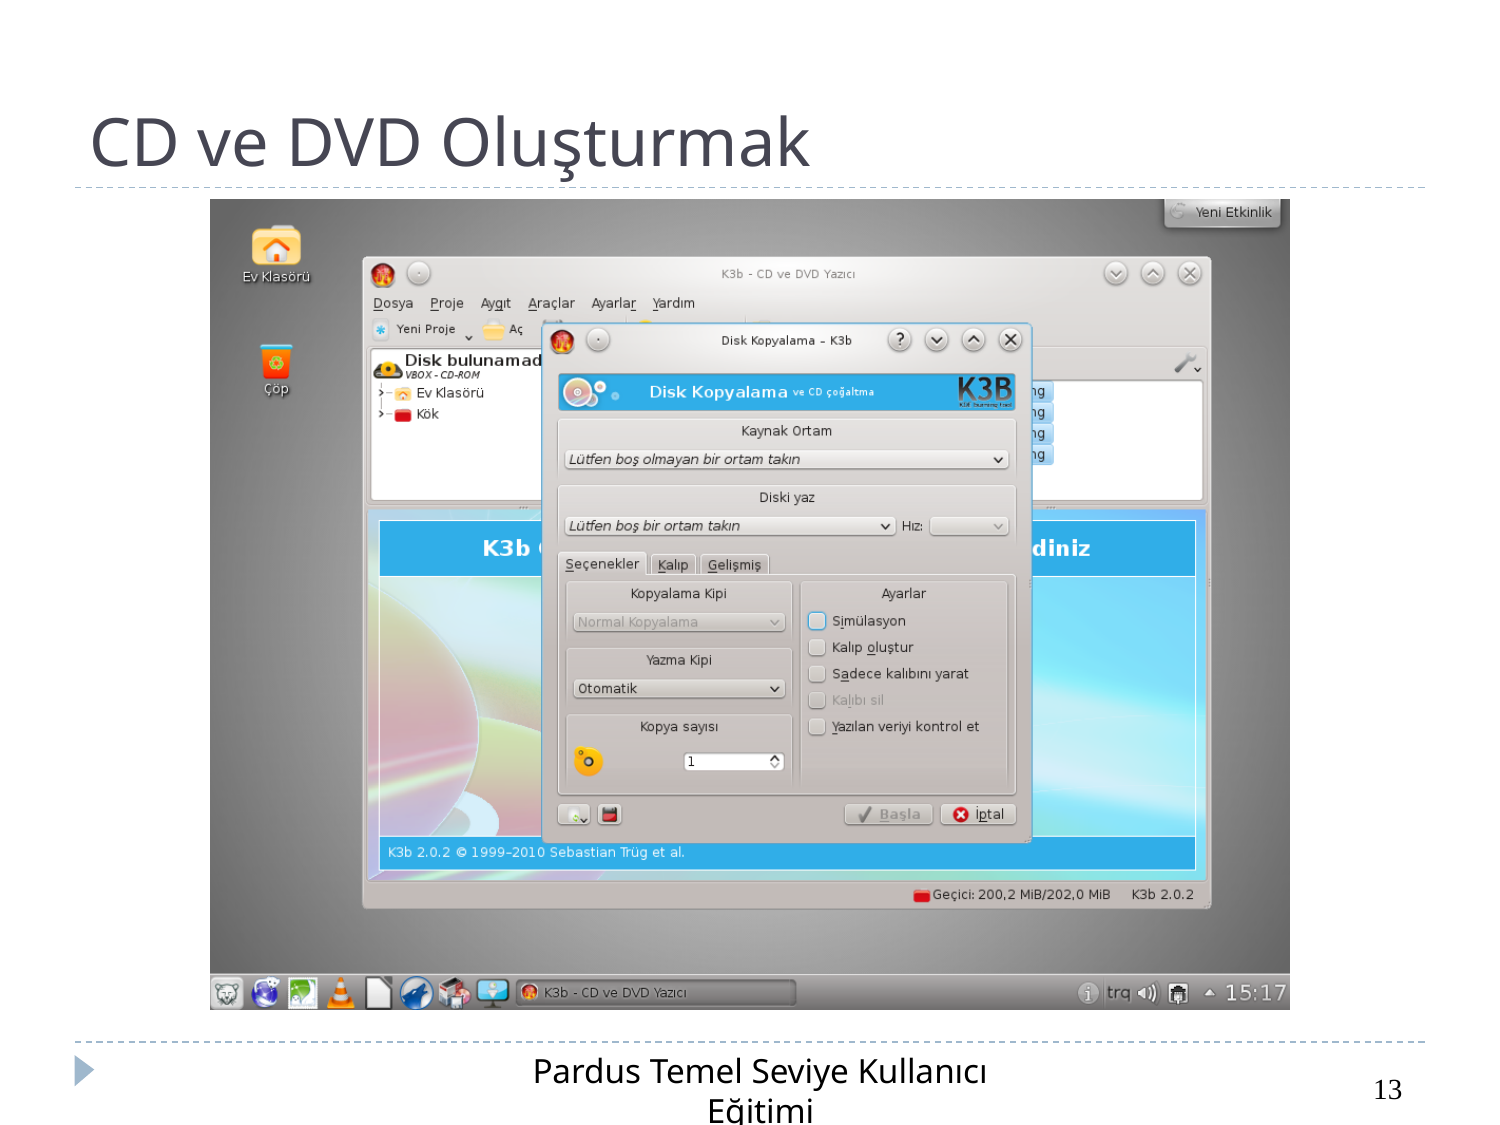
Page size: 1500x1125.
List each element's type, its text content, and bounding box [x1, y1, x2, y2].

picture [210, 199, 1290, 1010]
title CD ve DVD Oluşturmak [75, 24, 1425, 188]
